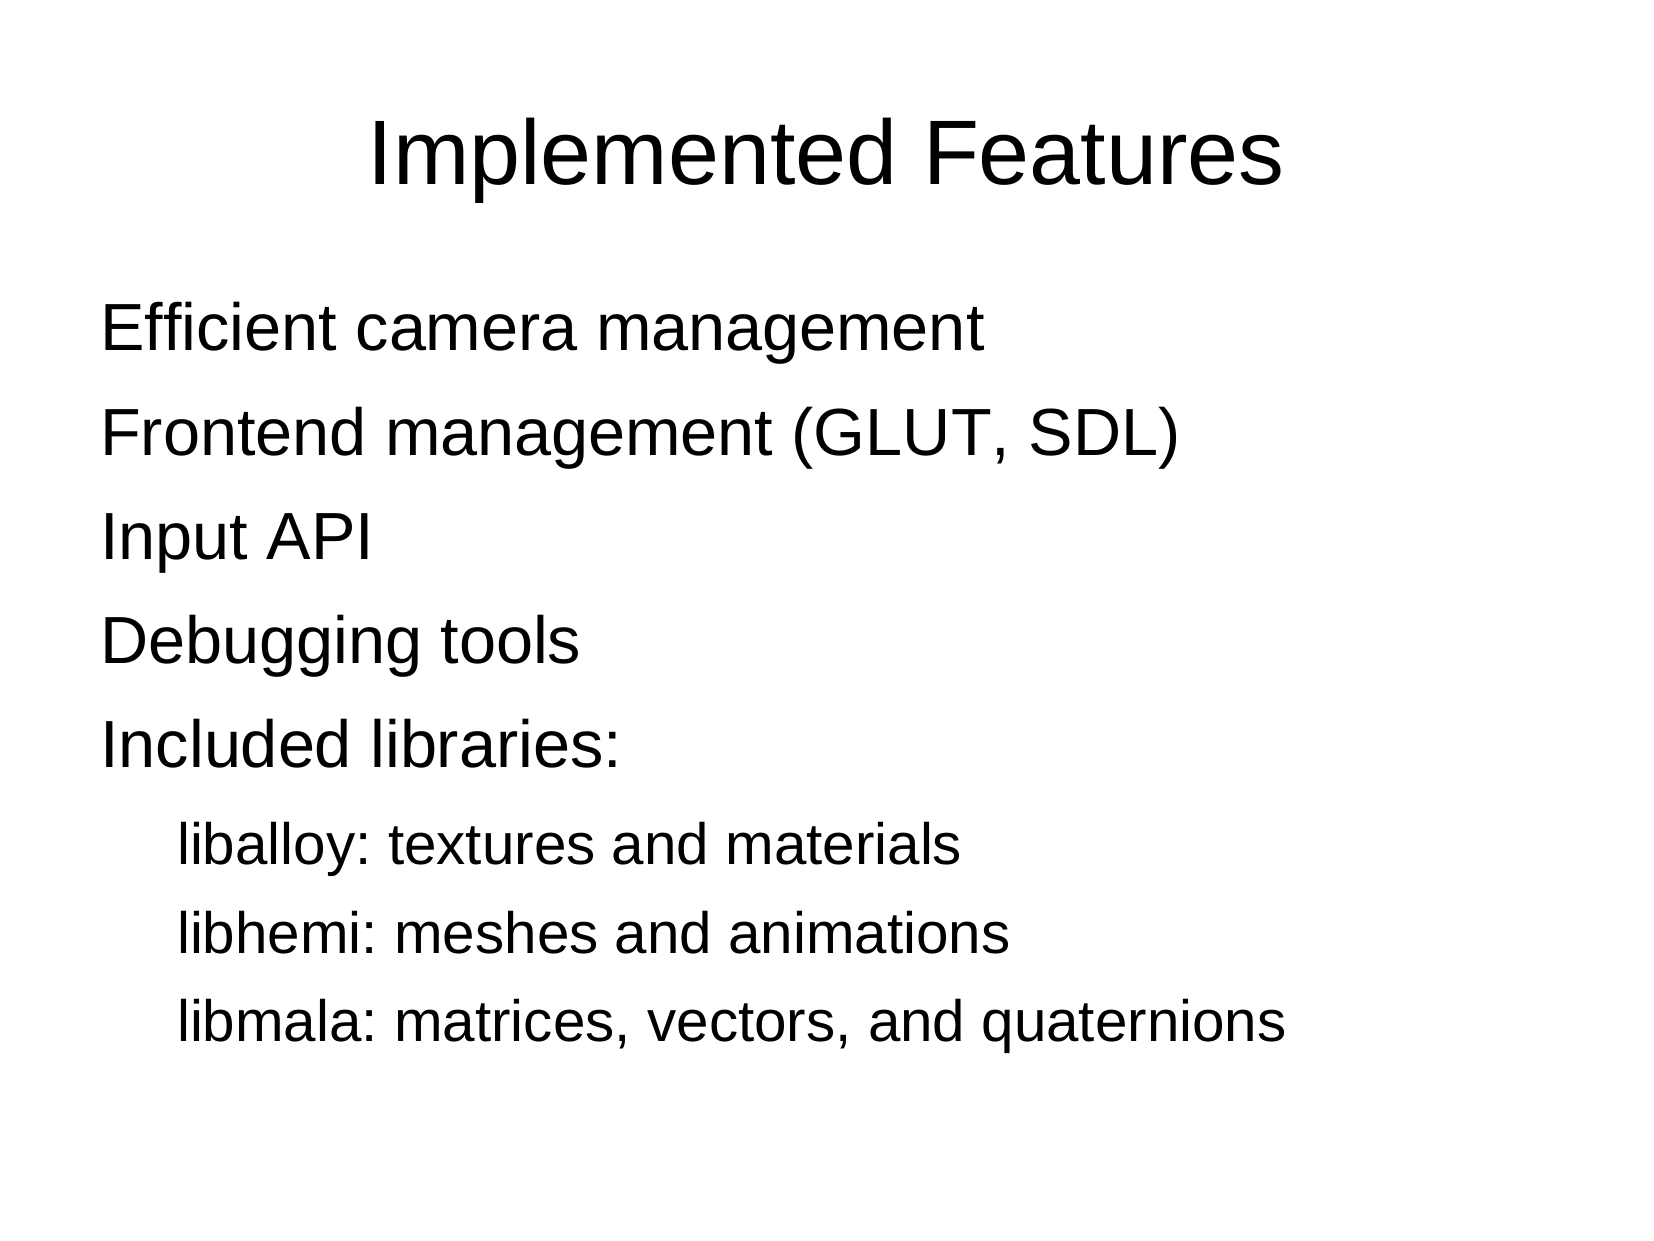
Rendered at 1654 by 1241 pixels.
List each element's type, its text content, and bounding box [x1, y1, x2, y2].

title Implemented Features [82, 49, 1571, 257]
list Efficient camera management Frontend management (GLUT, SDL) Input API Debugging tools Included libraries: liballoy: textures and materials libhemi: meshes and animations libmala: matrices, vectors, and quaternions [82, 290, 1571, 1109]
